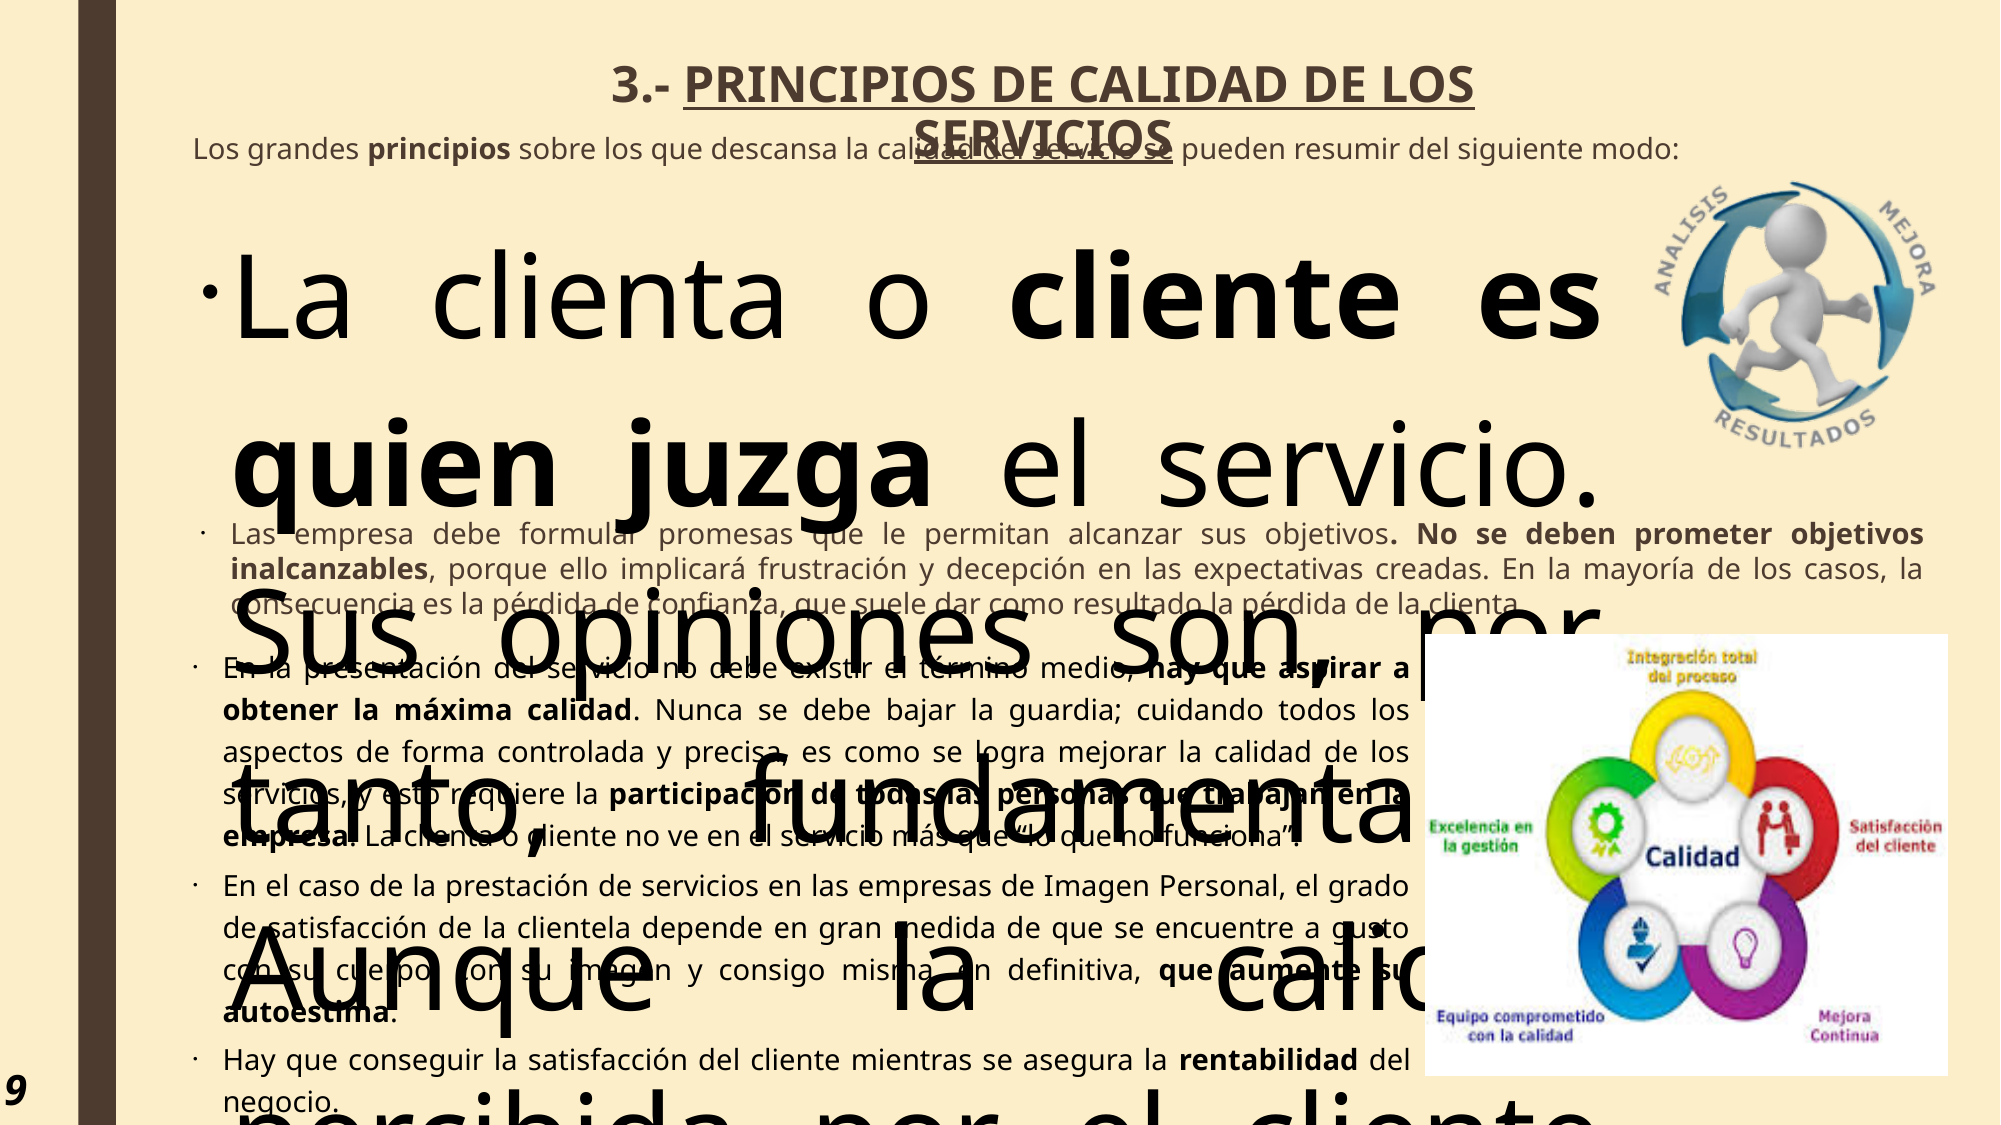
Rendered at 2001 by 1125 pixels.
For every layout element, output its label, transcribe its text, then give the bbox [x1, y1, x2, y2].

picture [1618, 176, 1972, 456]
text_box En la presentación del servicio no debe existir el término medio, hay que aspirar a obtener la máxima calidad. Nunca se debe bajar la guardia; cuidando todos los aspectos de forma controlada y precisa, es como se logra mejorar la calidad de los servicios, y esto requiere la participación de todas las personas que trabajan en la empresa. La clienta o cliente no ve en el servicio más que “lo que no funciona”. [177, 634, 1425, 764]
title 3.- PRINCIPIOS DE CALIDAD DE LOS SERVICIOS [512, 52, 1575, 124]
text_box La clienta o cliente es quien juzga el servicio. Sus opiniones son, por tanto, fundamentales. Aunque la calidad percibida por el cliente es subjetiva y no siempre coincide con la realidad, es fundamental para las empresas establecer un sistema de gestión que investigue acerca de la satisfacción de los clientes, expectativas previas, su motivación, sus necesidades y el resultado esperado y que permita la mejora permanente del sistema de organización y, en consecuencia, de la calidad de los productos y servicios ofrecidos. El hecho de que la calidad del servicio sea en parte subjetiva, no impide que se puedan definir normas precisas. La necesidad de la empresa de satisfacer a sus clientes implica conocer sus necesidades e identificar sus prioridades y sus expectativas para adelantarse a ellas y establecer medidas para conseguirlas. [185, 185, 1619, 499]
list Los grandes principios sobre los que descansa la calidad del servicio se pueden resumir del siguiente modo: [177, 126, 1900, 177]
text_box En el caso de la prestación de servicios en las empresas de Imagen Personal, el grado de satisfacción de la clientela depende en gran medida de que se encuentre a gusto con su cuerpo, con su imagen y consigo misma, en definitiva, que aumente su autoestima. Hay que conseguir la satisfacción del cliente mientras se asegura la rentabilidad del negocio. [177, 852, 1426, 1086]
picture [1425, 634, 1948, 1076]
list Las empresa debe formular promesas que le permitan alcanzar sus objetivos. No se deben prometer objetivos inalcanzables, porque ello implicará frustración y decepción en las expectativas creadas. En la mayoría de los casos, la consecuencia es la pérdida de confianza, que suele dar como resultado la pérdida de la clienta. [186, 507, 1940, 634]
slide_number 9 [0, 1056, 58, 1123]
